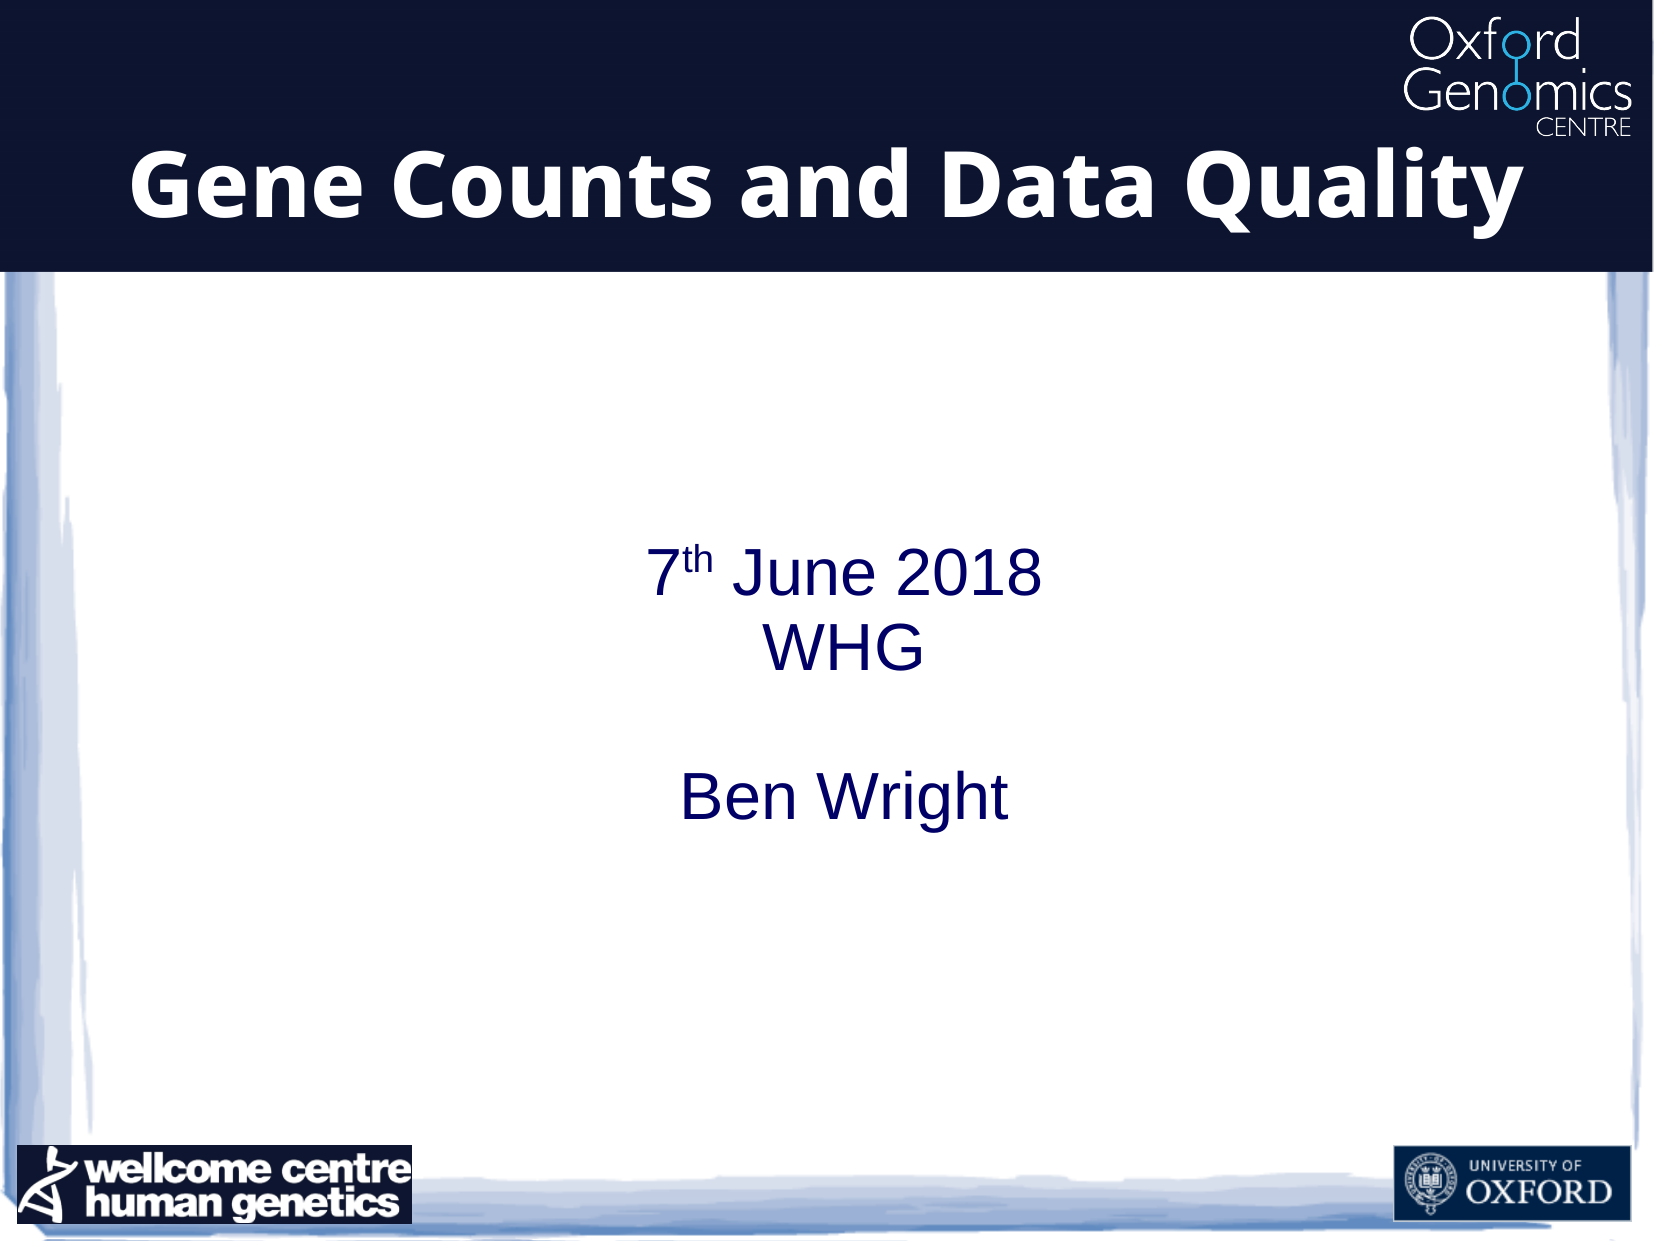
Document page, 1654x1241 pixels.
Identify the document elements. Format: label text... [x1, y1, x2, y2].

title Gene Counts and Data Quality [82, 78, 1571, 287]
subtitle 7th June 2018 WHG Ben Wright [118, 324, 1571, 1045]
picture [0, 0, 1654, 1241]
